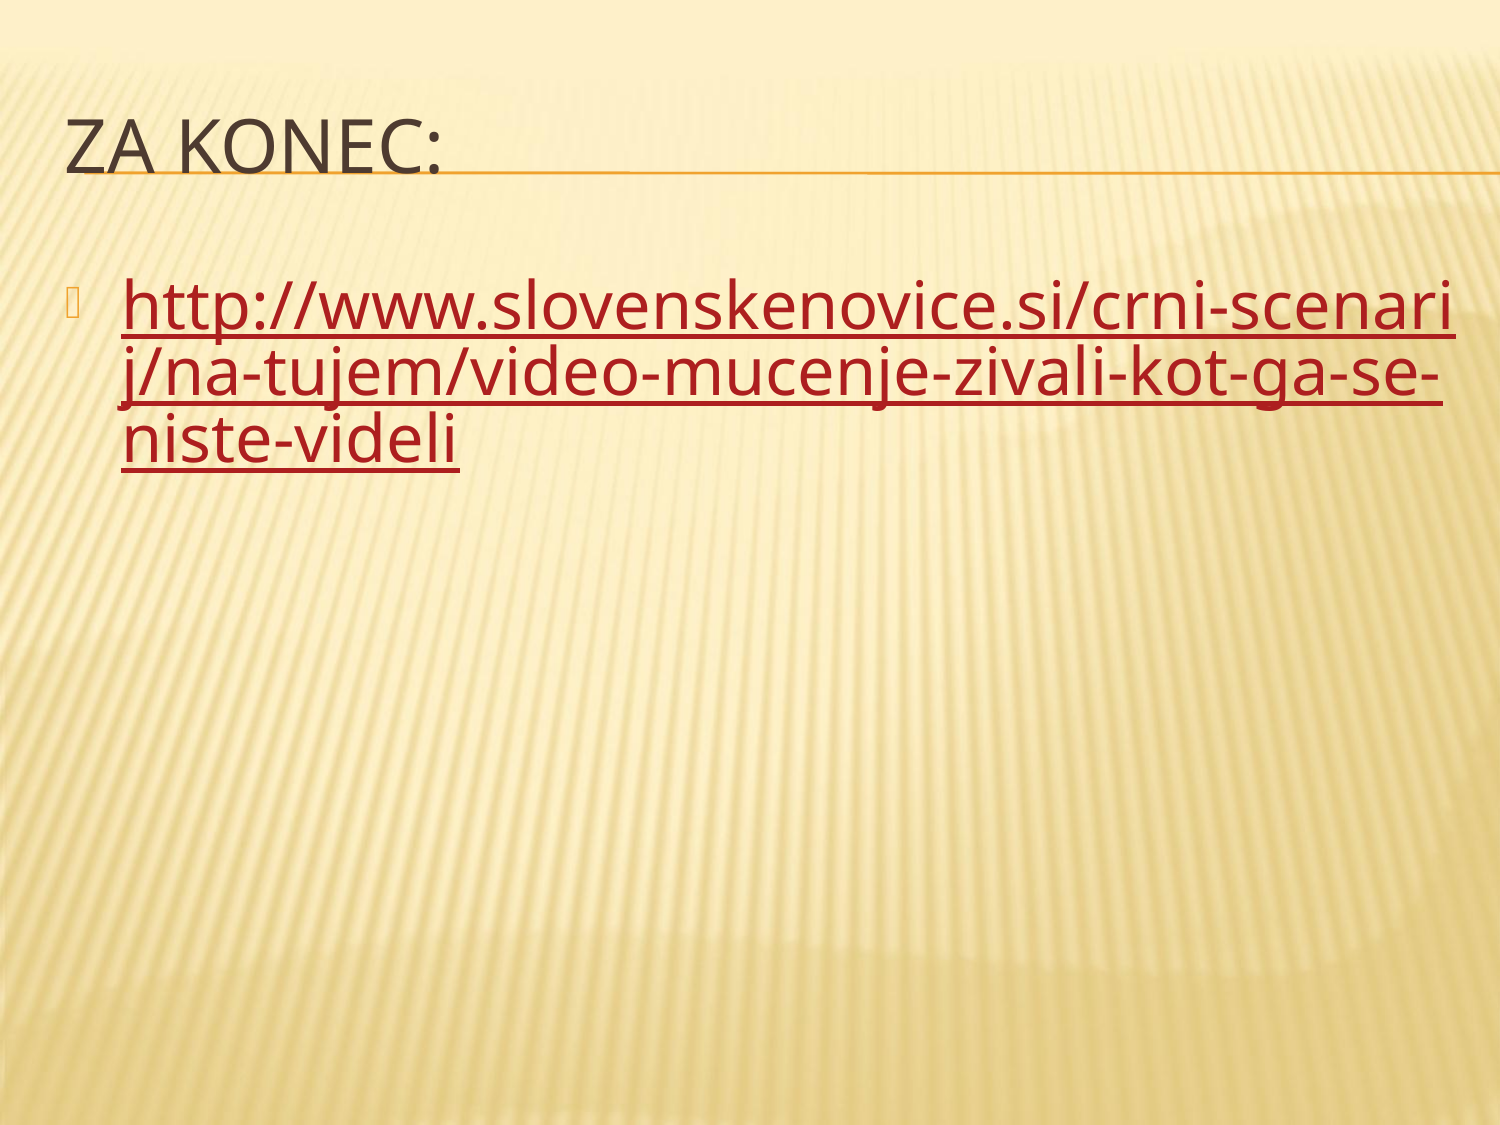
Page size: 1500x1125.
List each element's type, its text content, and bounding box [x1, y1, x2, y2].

picture [0, 0, 1500, 1125]
list http://www.slovenskenovice.si/crni-scenarij/na-tujem/video-mucenje-zivali-kot-ga-se-niste-videli [50, 254, 1475, 998]
title Za konec: [50, 75, 1475, 213]
